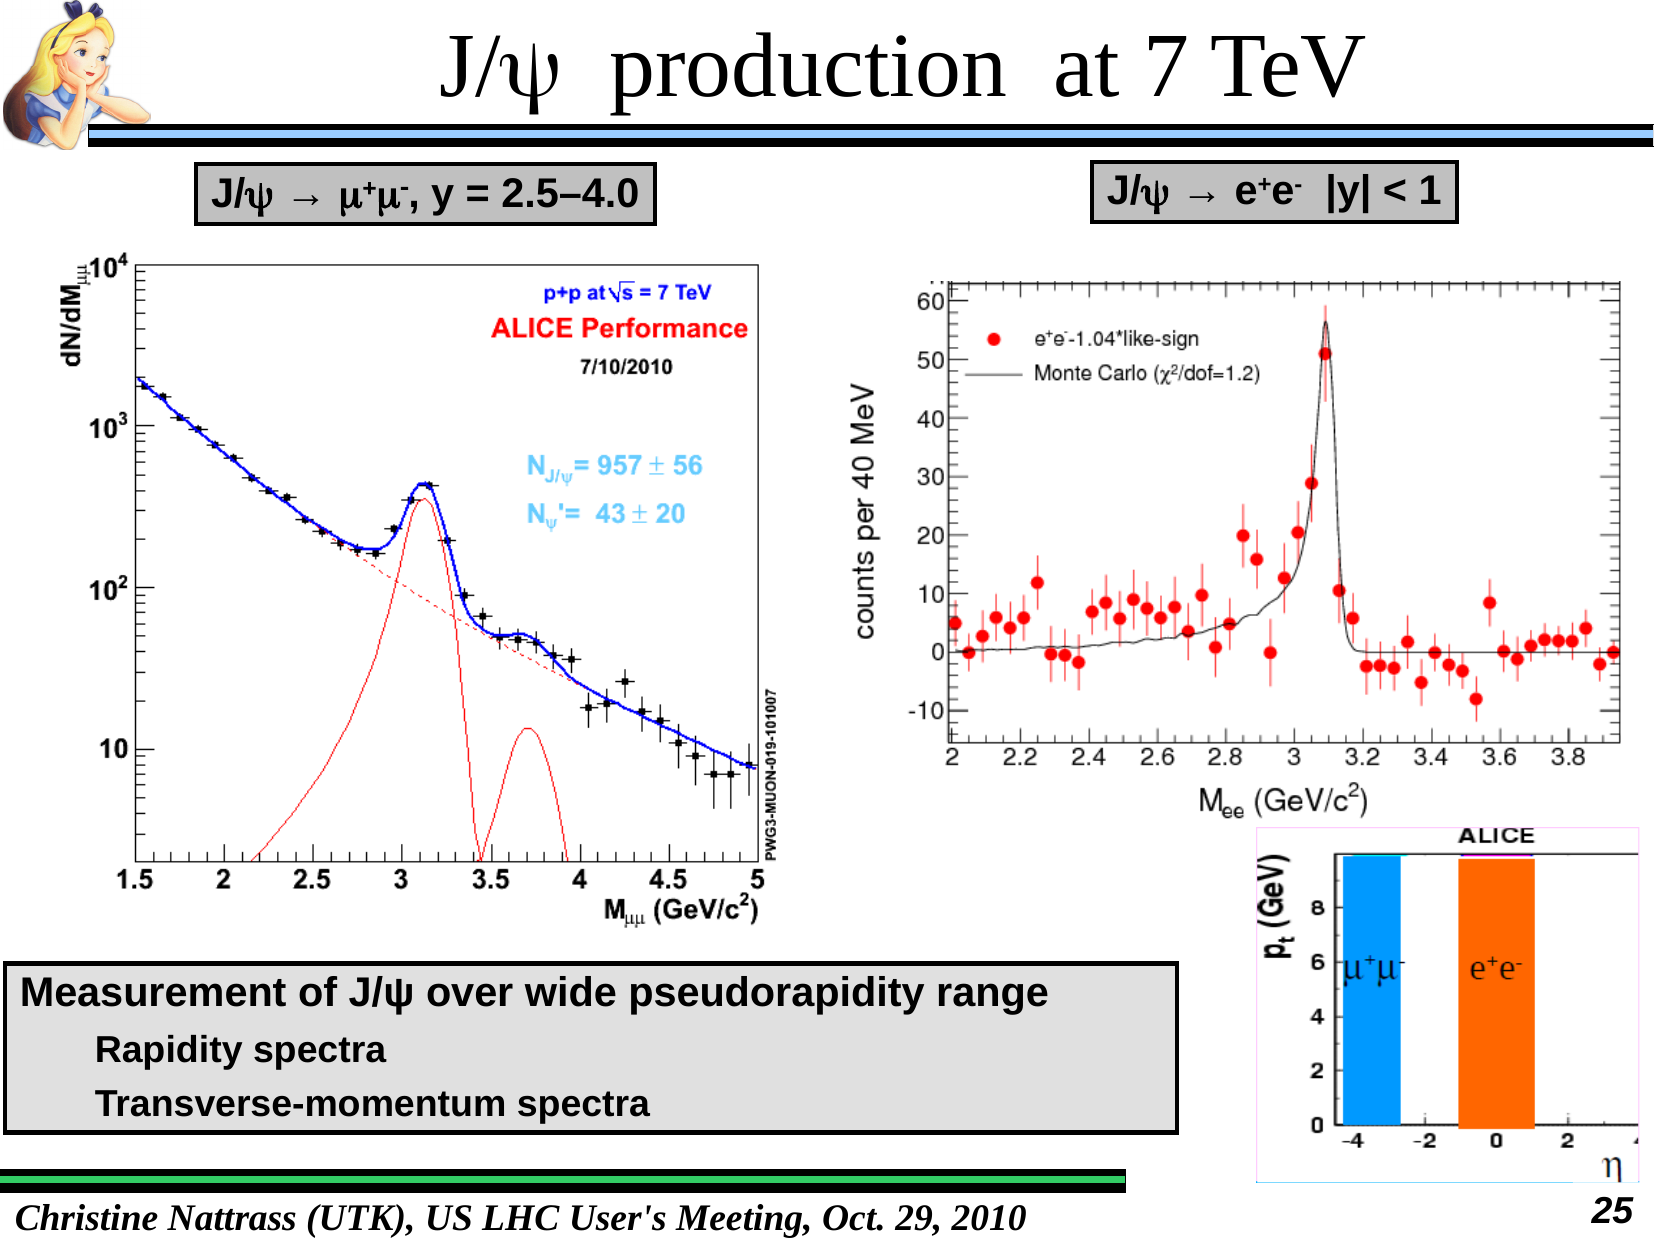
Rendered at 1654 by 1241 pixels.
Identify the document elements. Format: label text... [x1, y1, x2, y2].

text_box J/ → e+e- |y| < 1 [1091, 161, 1457, 222]
picture [835, 281, 1640, 1183]
picture [58, 242, 794, 937]
text_box J/ → , y = 2.5–4.0 [195, 164, 655, 225]
text_box Measurement of J/ψ over wide pseudorapidity range Rapidity spectra Transverse-momentum spectra [4, 963, 1178, 1133]
picture [3, 0, 151, 150]
title J/productionat 7 TeV [159, 3, 1648, 128]
text_box 25 [1572, 1182, 1648, 1240]
